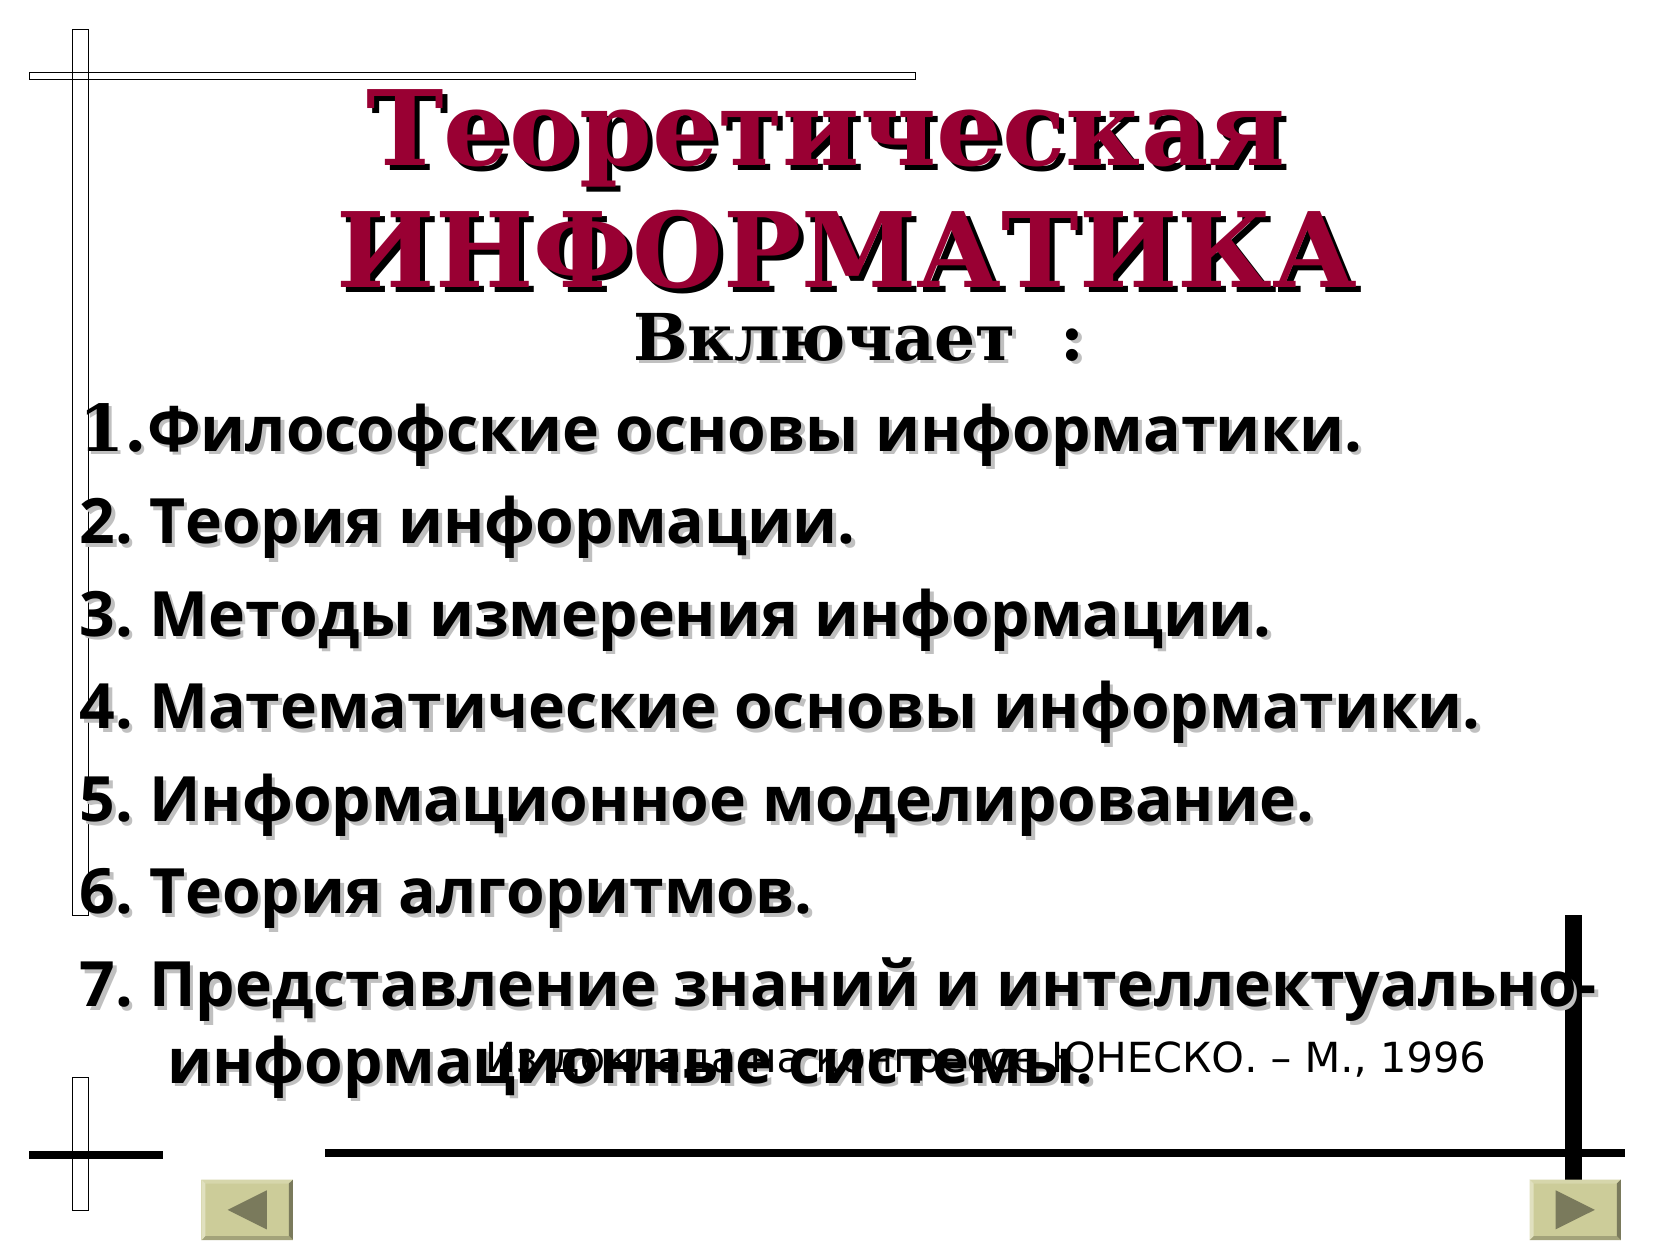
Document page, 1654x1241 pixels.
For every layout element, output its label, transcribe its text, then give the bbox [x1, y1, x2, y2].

list Включает : 1.Философские основы информатики. 2. Теория информации. 3. Методы измерения информации. 4. Математические основы информатики. 5. Информационное моделирование. 6. Теория алгоритмов. 7. Представление знаний и интеллектуально-информационные системы. [64, 297, 1654, 1223]
text_box Из доклада на конгрессе ЮНЕСКО. – М., 1996 [470, 1026, 1565, 1091]
text_box [1530, 1179, 1621, 1241]
text_box [202, 1179, 293, 1241]
title Теоретическая ИНФОРМАТИКА [71, 43, 1654, 297]
